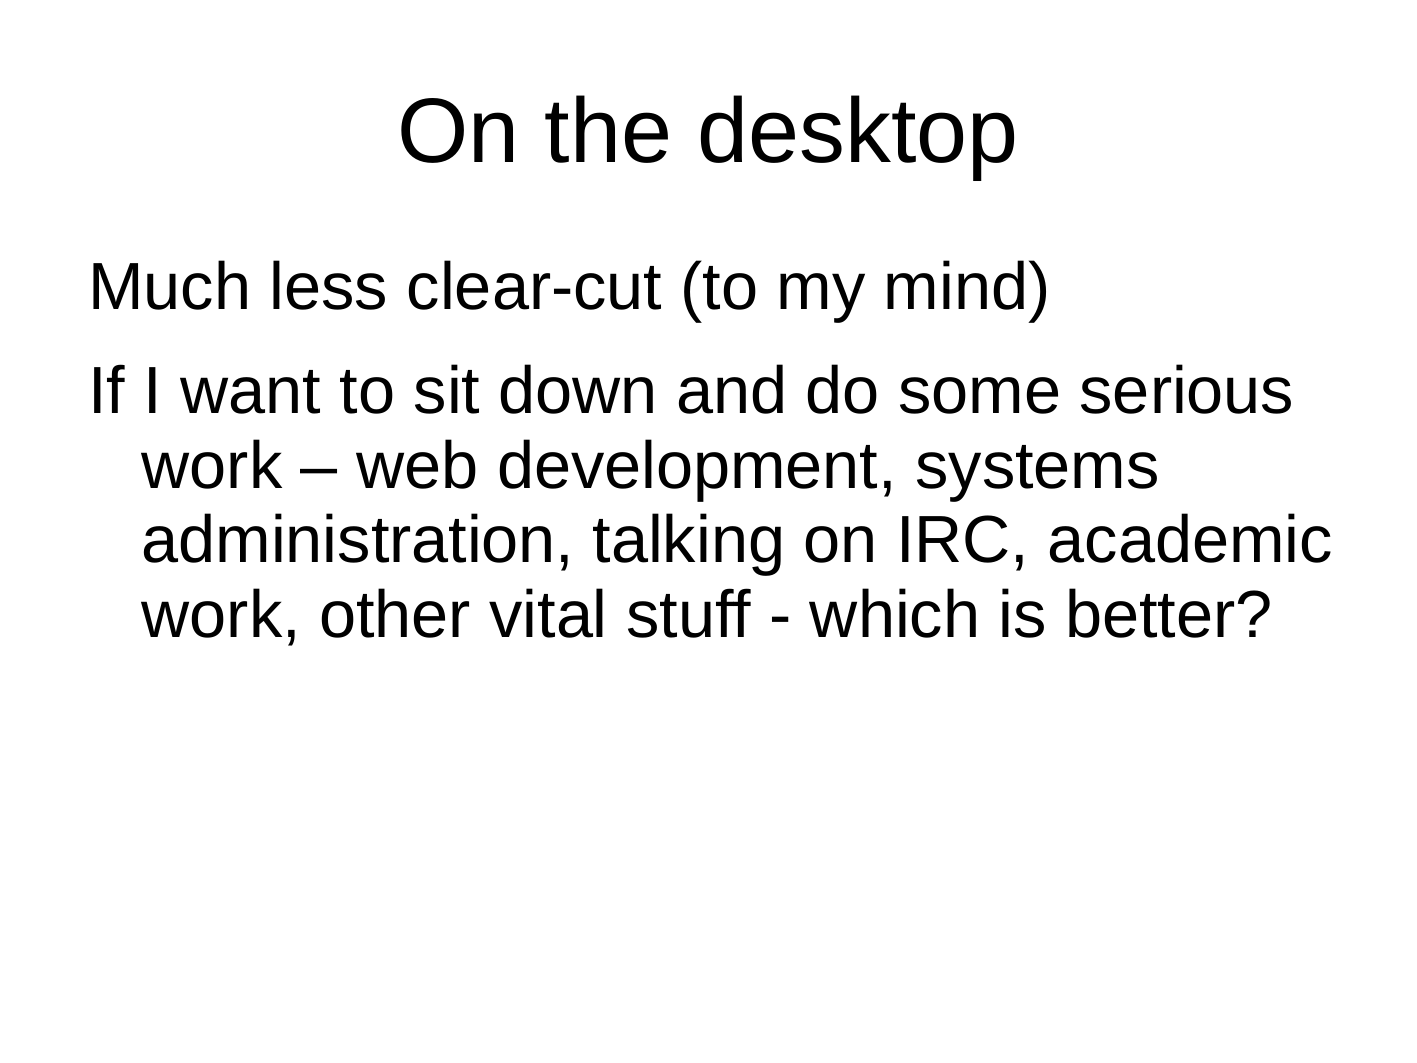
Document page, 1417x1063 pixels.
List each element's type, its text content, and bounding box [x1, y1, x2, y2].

list Much less clear-cut (to my mind) If I want to sit down and do some serious work – web development, systems administration, talking on IRC, academic work, other vital stuff - which is better? [70, 248, 1346, 950]
title On the desktop [70, 42, 1346, 220]
